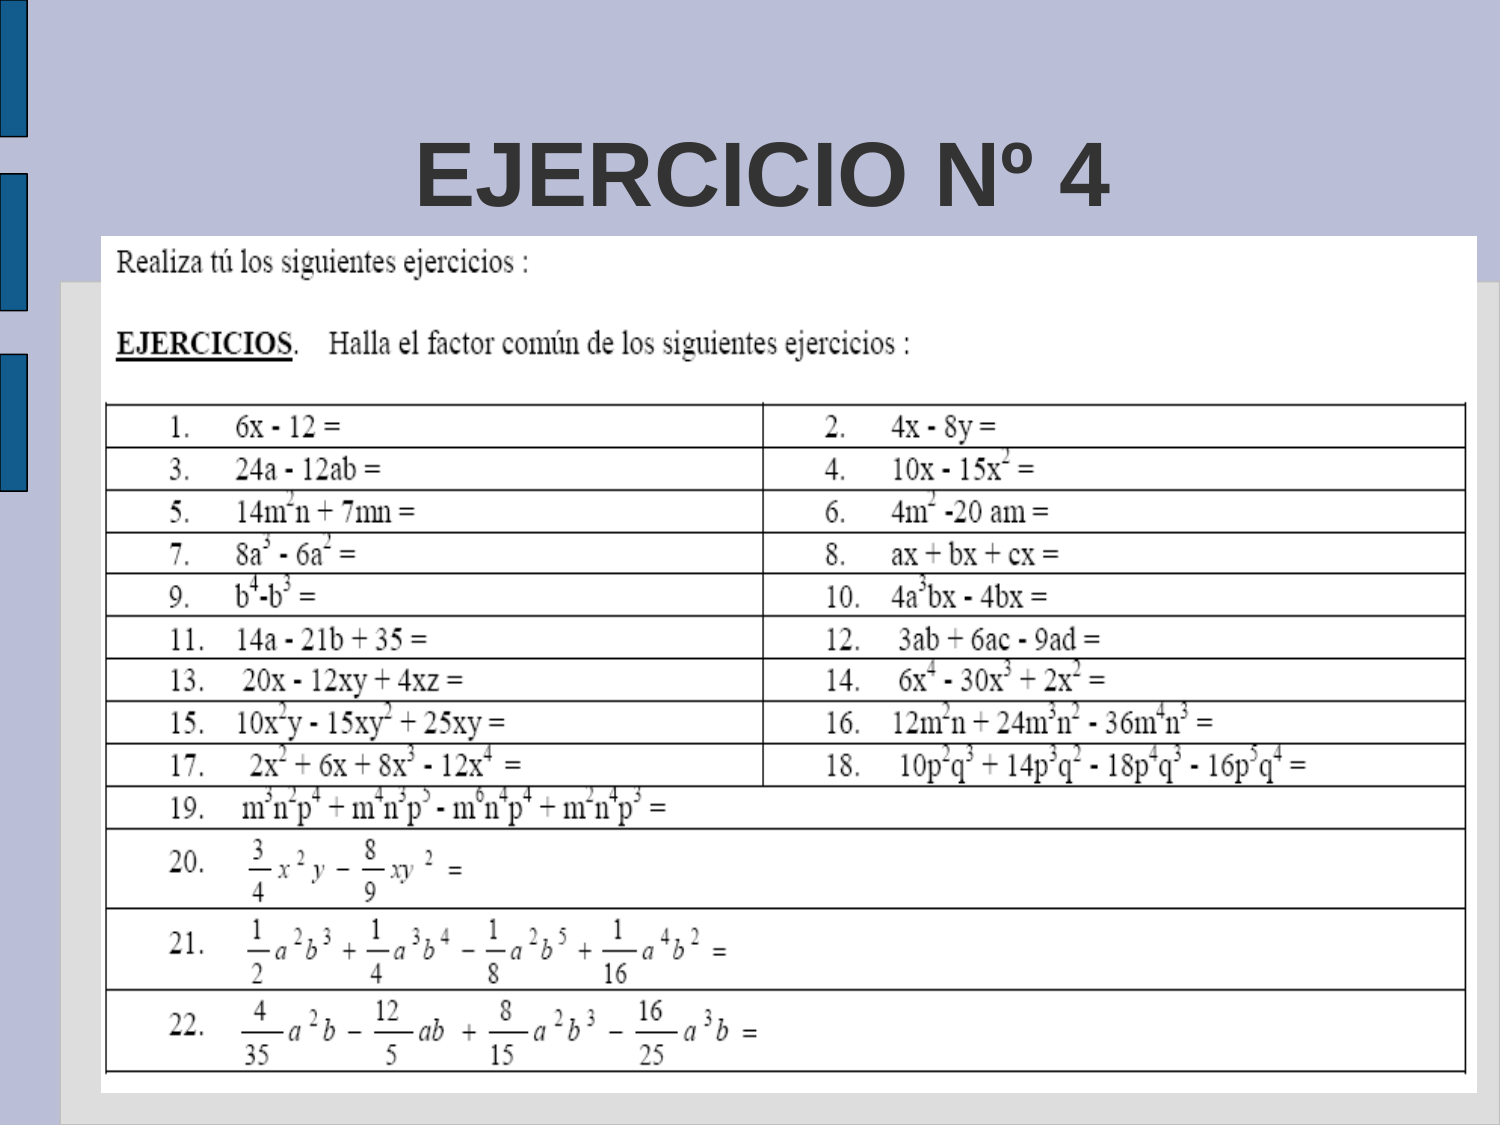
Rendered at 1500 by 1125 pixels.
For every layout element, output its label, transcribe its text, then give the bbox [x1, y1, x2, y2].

picture [101, 236, 1477, 1093]
title EJERCICIO Nº 4 [110, 80, 1391, 236]
